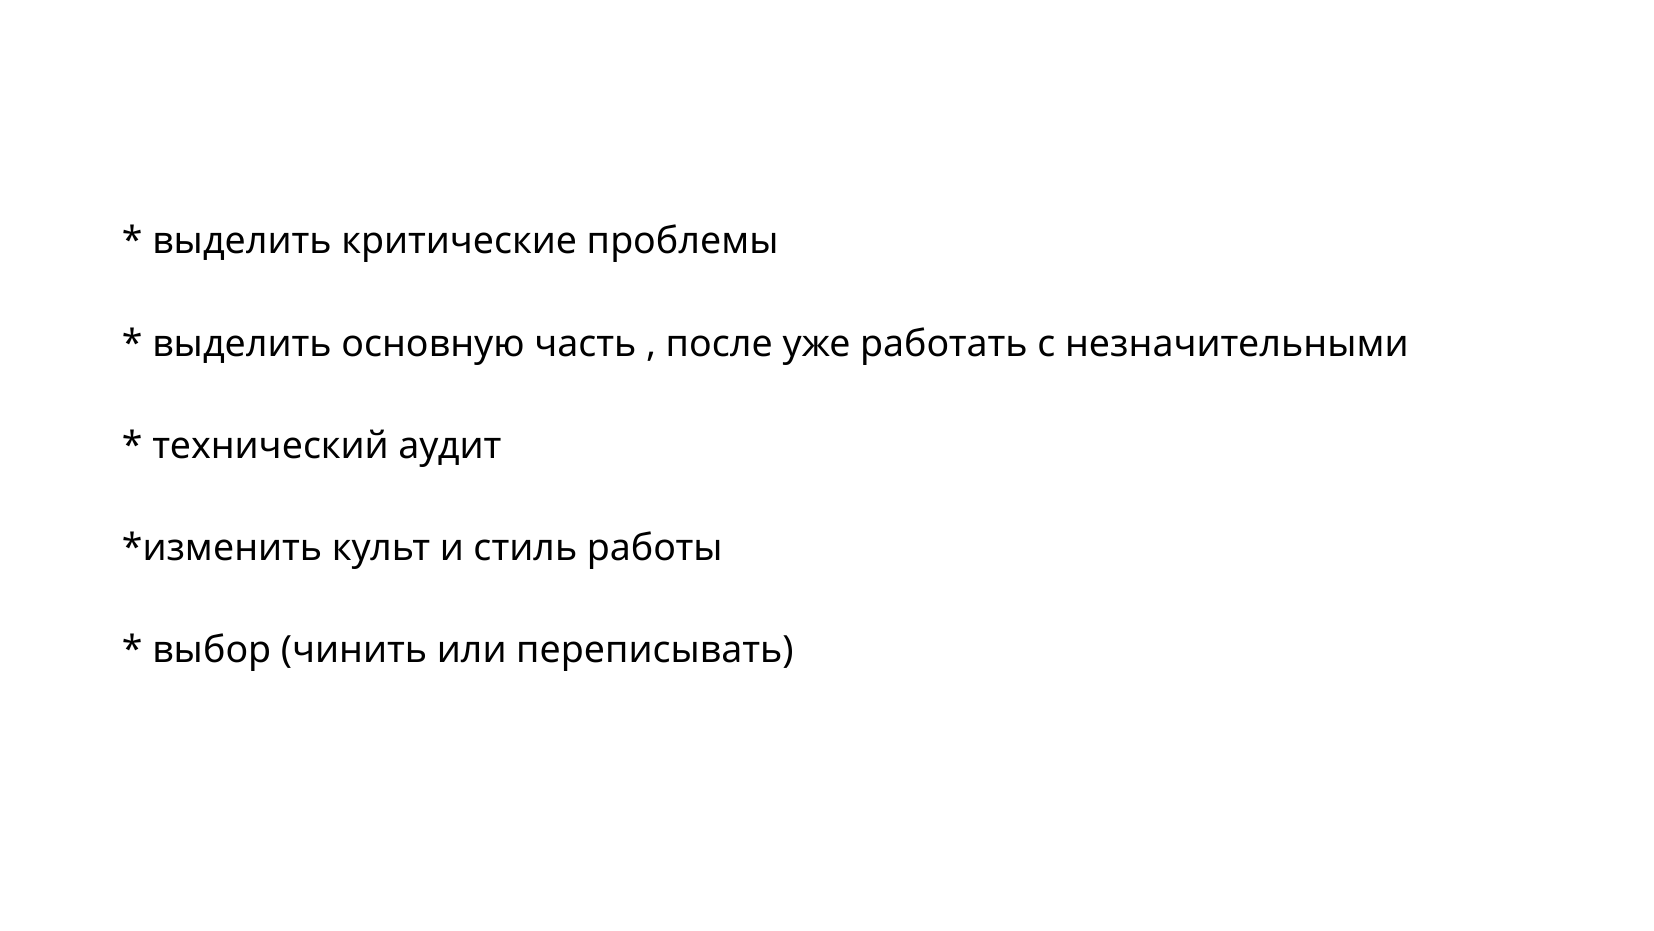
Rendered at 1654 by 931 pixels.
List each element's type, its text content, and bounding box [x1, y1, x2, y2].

text_box * выделить критические проблемы * выделить основную часть , после уже работать с незначительными * технический аудит *изменить культ и стиль работы * выбор (чинить или переписывать) [107, 206, 1536, 701]
